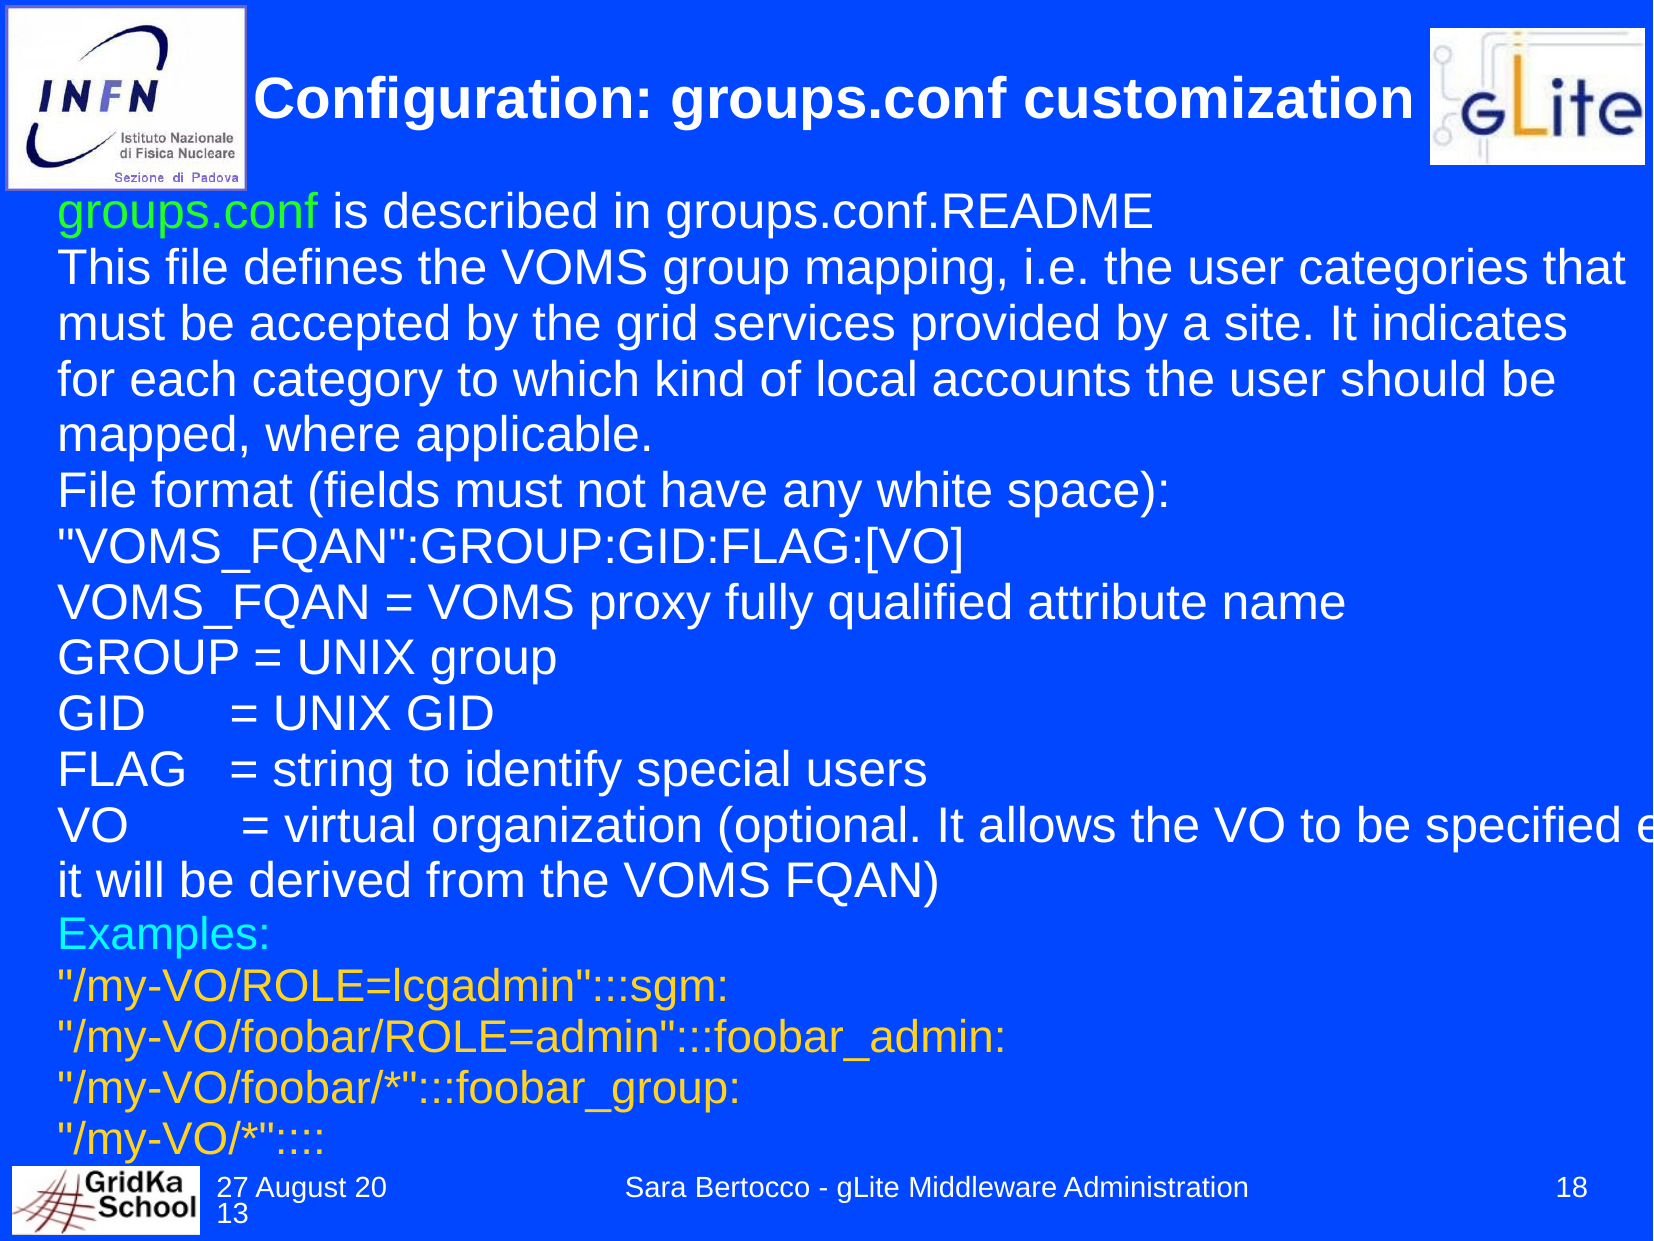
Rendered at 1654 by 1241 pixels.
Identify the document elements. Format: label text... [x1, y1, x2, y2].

picture [1430, 28, 1645, 165]
text_box groups.conf is described in groups.conf.README This file defines the VOMS group mapping, i.e. the user categories that must be accepted by the grid services provided by a site. It indicates for each category to which kind of local accounts the user should be mapped, where applicable. File format (fields must not have any white space): "VOMS_FQAN":GROUP:GID:FLAG:[VO] VOMS_FQAN = VOMS proxy fully qualified attribute name GROUP = UNIX group GID = UNIX GID FLAG = string to identify special users VO = virtual organization (optional. It allows the VO to be specified explicitly, otherwise it will be derived from the VOMS FQAN) Examples: "/my-VO/ROLE=lcgadmin":::sgm: "/my-VO/foobar/ROLE=admin":::foobar_admin: "/my-VO/foobar/*":::foobar_group: "/my-VO/*":::: [6, 176, 1653, 1241]
picture [5, 5, 247, 191]
title Configuration: groups.conf customization [21, 4, 1645, 176]
